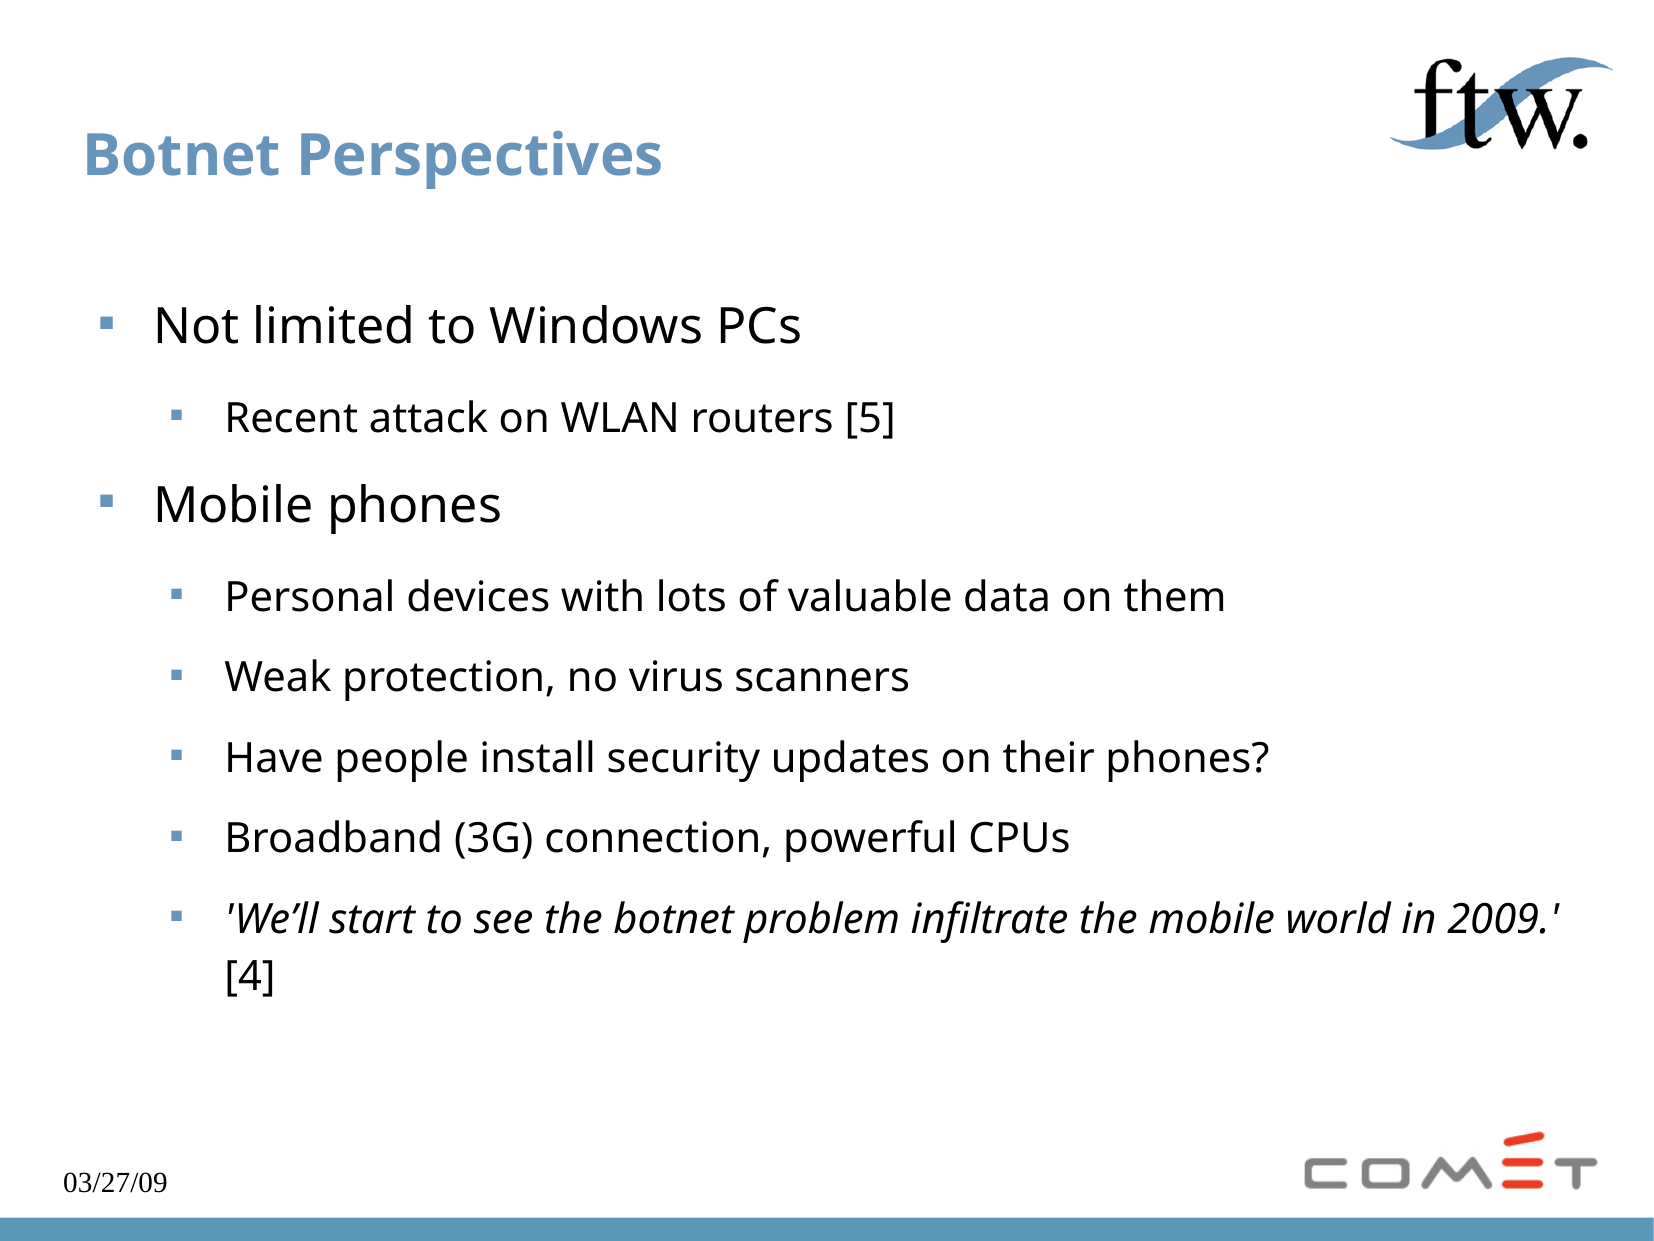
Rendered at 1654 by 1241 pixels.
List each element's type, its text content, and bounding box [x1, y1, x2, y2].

picture [1292, 1120, 1612, 1212]
title Botnet Perspectives [82, 56, 1351, 250]
list Not limited to Windows PCs Recent attack on WLAN routers [5] Mobile phones Personal devices with lots of valuable data on them Weak protection, no virus scanners Have people install security updates on their phones? Broadband (3G) connection, powerful CPUs 'We’ll start to see the botnet problem infiltrate the mobile world in 2009.' [4] [82, 290, 1571, 1109]
picture [1387, 56, 1613, 150]
